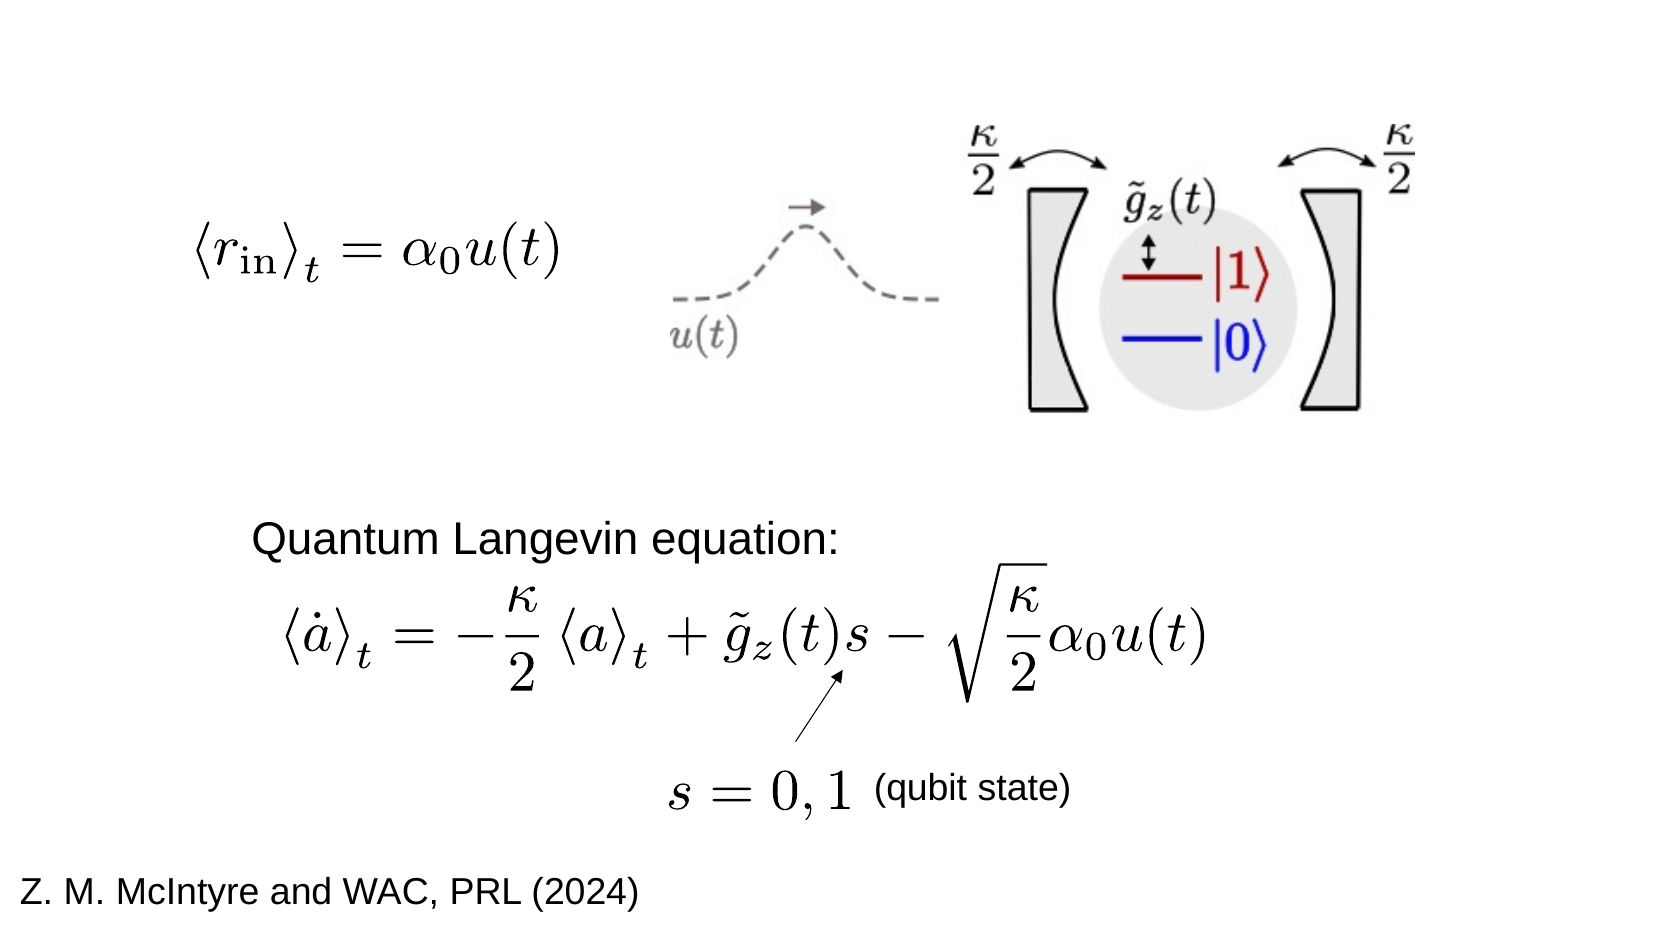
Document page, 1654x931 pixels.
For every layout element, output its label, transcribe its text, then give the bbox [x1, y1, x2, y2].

text_box Quantum Langevin equation: [236, 501, 855, 571]
text_box Quantum Langevin equation: [258, 526, 280, 551]
text_box (qubit state) [858, 755, 1087, 816]
picture [277, 561, 1207, 705]
picture [670, 124, 1415, 439]
picture [189, 221, 558, 283]
picture [663, 768, 852, 823]
text_box Z. M. McIntyre and WAC, PRL (2024) [5, 862, 736, 920]
